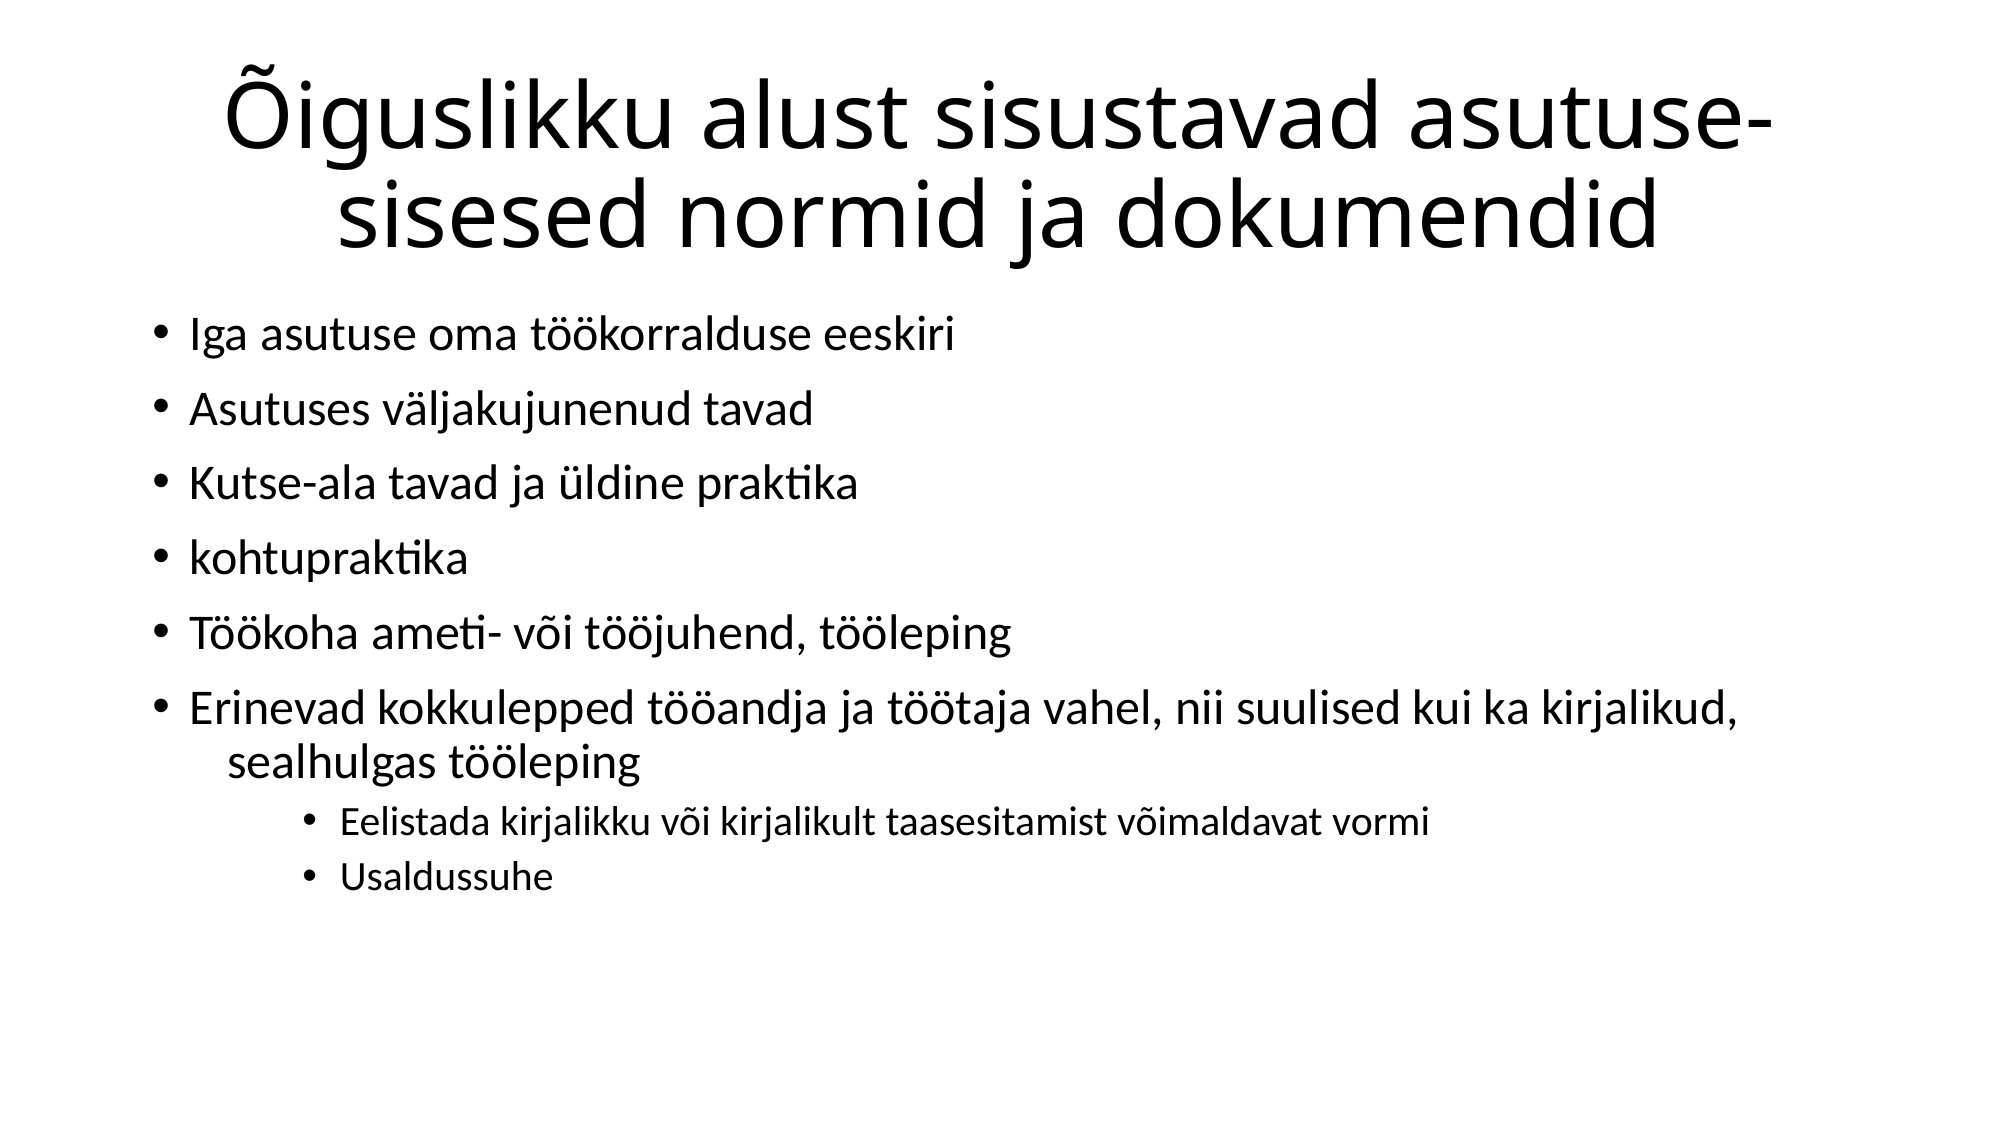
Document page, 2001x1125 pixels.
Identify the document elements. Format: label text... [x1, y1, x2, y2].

title Õiguslikku alust sisustavad asutuse-sisesed normid ja dokumendid [137, 59, 1863, 278]
list Iga asutuse oma töökorralduse eeskiri Asutuses väljakujunenud tavad Kutse-ala tavad ja üldine praktika kohtupraktika Töökoha ameti- või tööjuhend, tööleping Erinevad kokkulepped tööandja ja töötaja vahel, nii suulised kui ka kirjalikud, sealhulgas tööleping Eelistada kirjalikku või kirjalikult taasesitamist võimaldavat vormi Usaldussuhe [137, 299, 1863, 1014]
